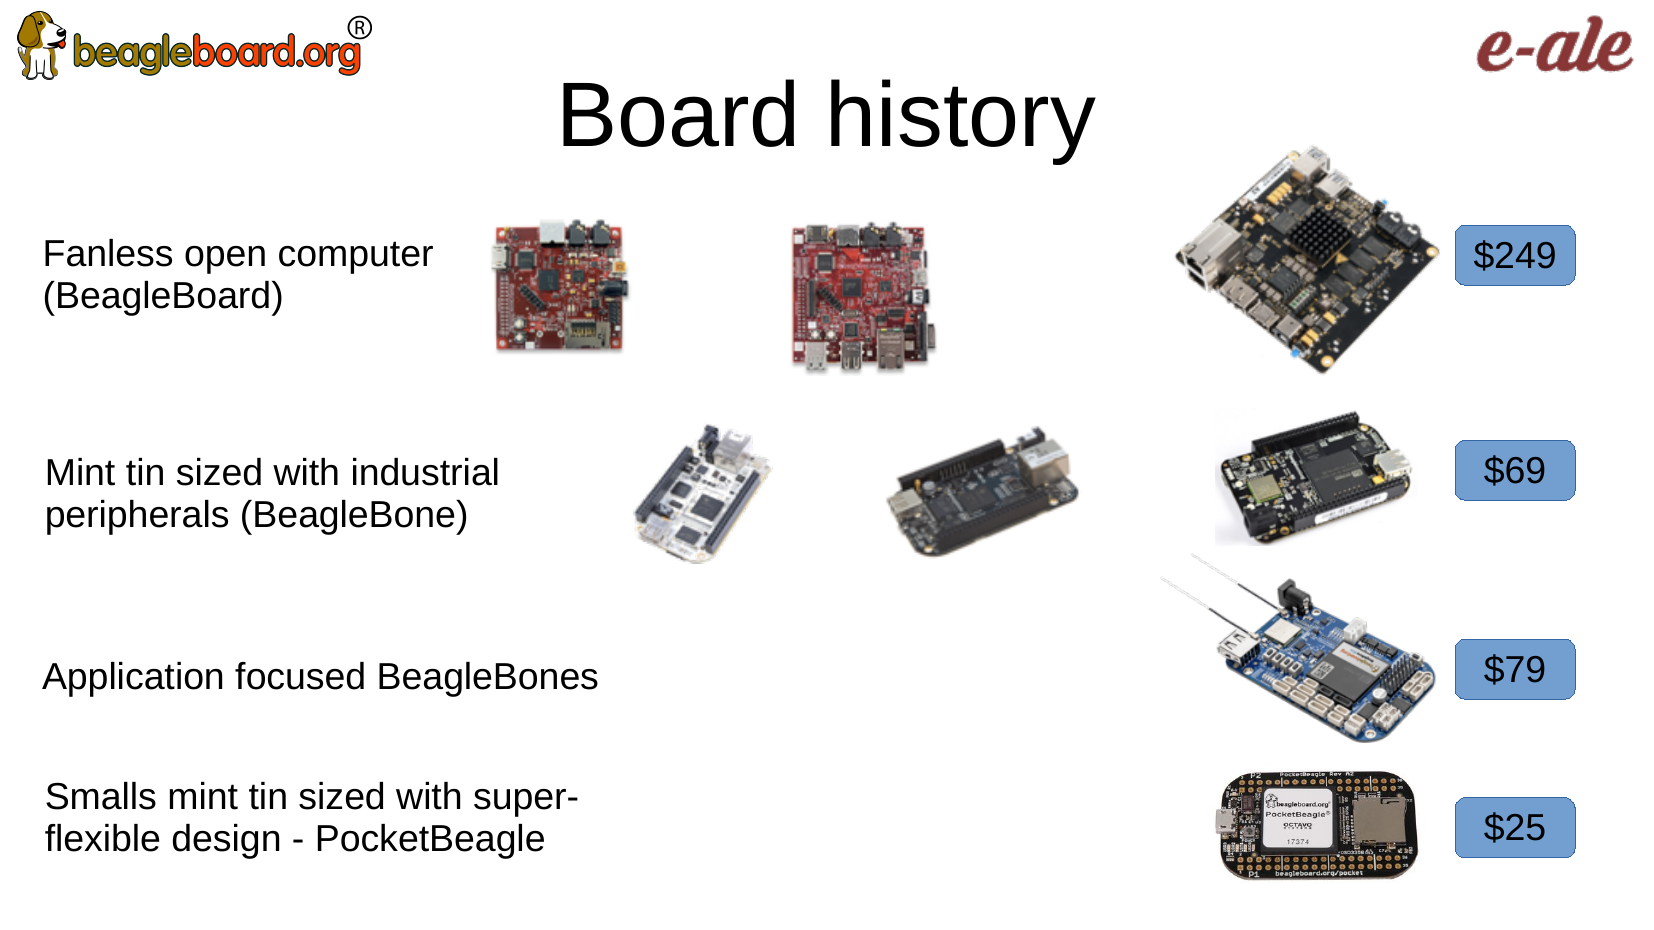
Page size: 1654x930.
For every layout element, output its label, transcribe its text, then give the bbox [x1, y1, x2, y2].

text_box $79 [1455, 639, 1576, 700]
text_box Application focused BeagleBones [27, 648, 646, 706]
title Board history [82, 37, 1571, 193]
picture [1170, 140, 1446, 380]
text_box $25 [1455, 797, 1576, 858]
picture [1475, 14, 1636, 74]
picture [769, 193, 950, 376]
picture [474, 197, 645, 368]
picture [1207, 763, 1426, 888]
picture [1155, 553, 1439, 751]
text_box Fanless open computer (BeagleBoard) [27, 225, 451, 331]
text_box Mint tin sized with industrial peripherals (BeagleBone) [30, 444, 571, 586]
picture [885, 425, 1081, 561]
text_box $69 [1455, 440, 1576, 501]
picture [622, 401, 783, 574]
text_box $249 [1455, 225, 1576, 286]
picture [17, 11, 372, 80]
picture [1215, 408, 1418, 546]
text_box Smalls mint tin sized with super-flexible design - PocketBeagle [30, 768, 643, 867]
